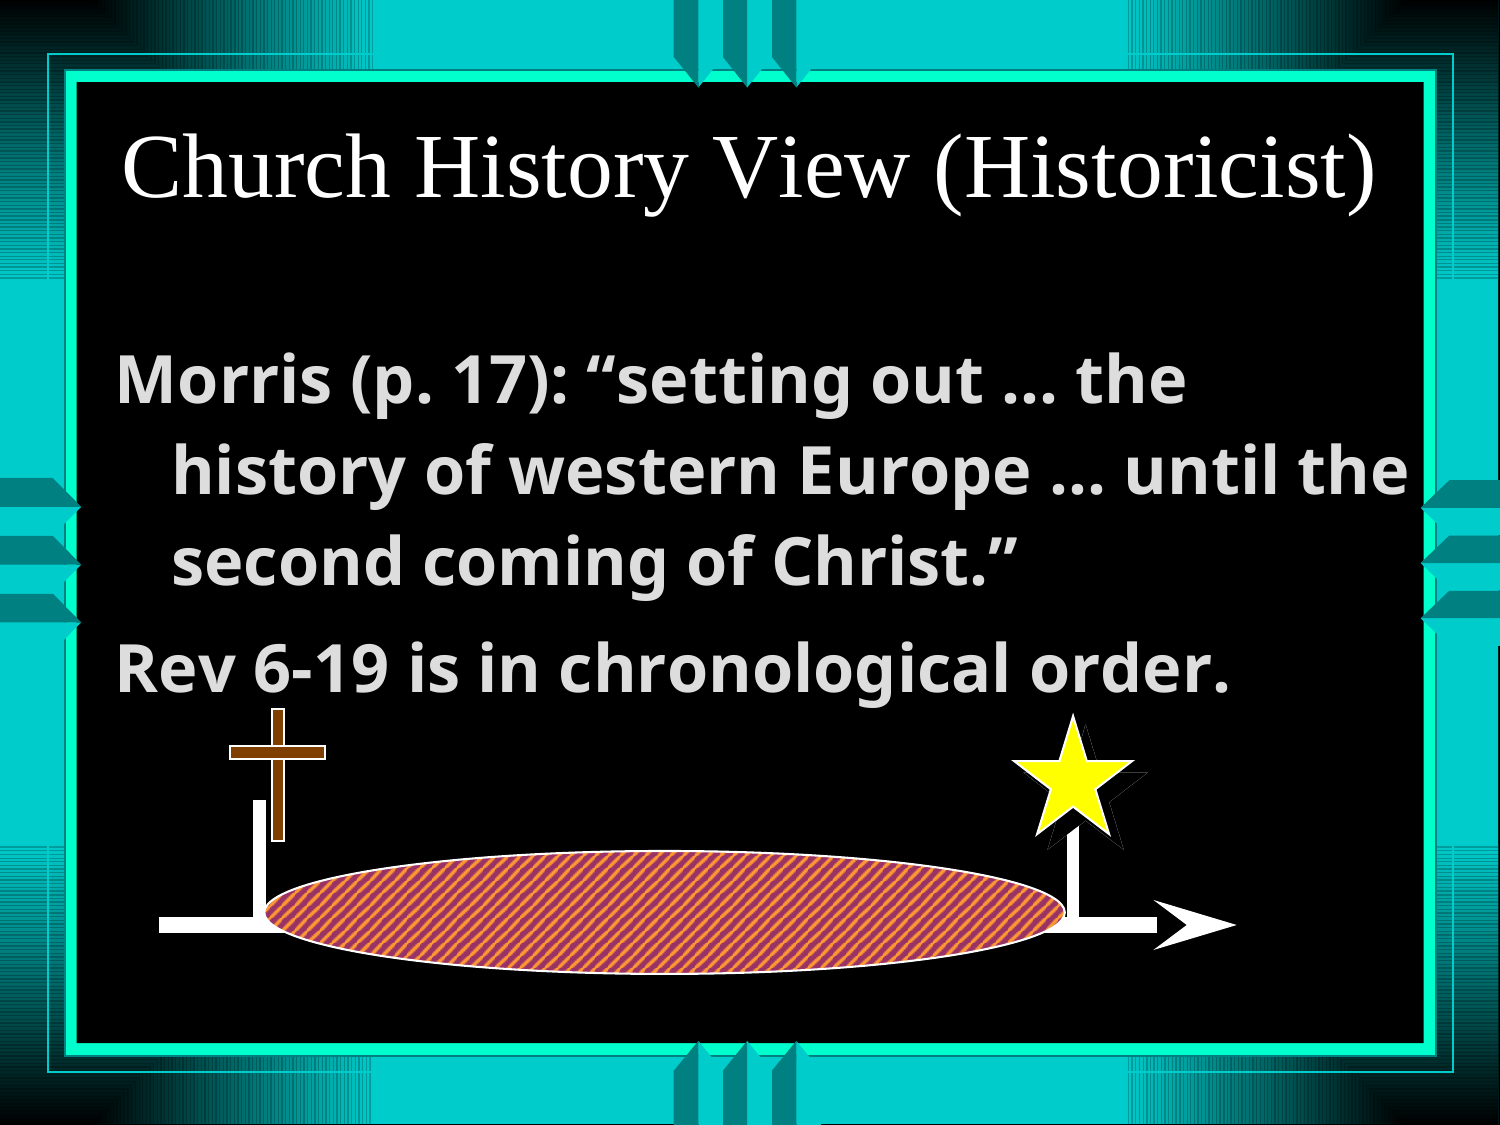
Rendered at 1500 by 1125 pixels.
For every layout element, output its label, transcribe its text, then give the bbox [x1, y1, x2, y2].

text_box [264, 850, 1065, 974]
list Morris (p. 17): “setting out … the history of western Europe … until the second coming of Christ.” Rev 6-19 is in chronological order. [99, 324, 1450, 671]
text_box [1014, 716, 1132, 835]
title Church History View (Historicist) [39, 37, 1461, 225]
text_box [230, 708, 326, 842]
